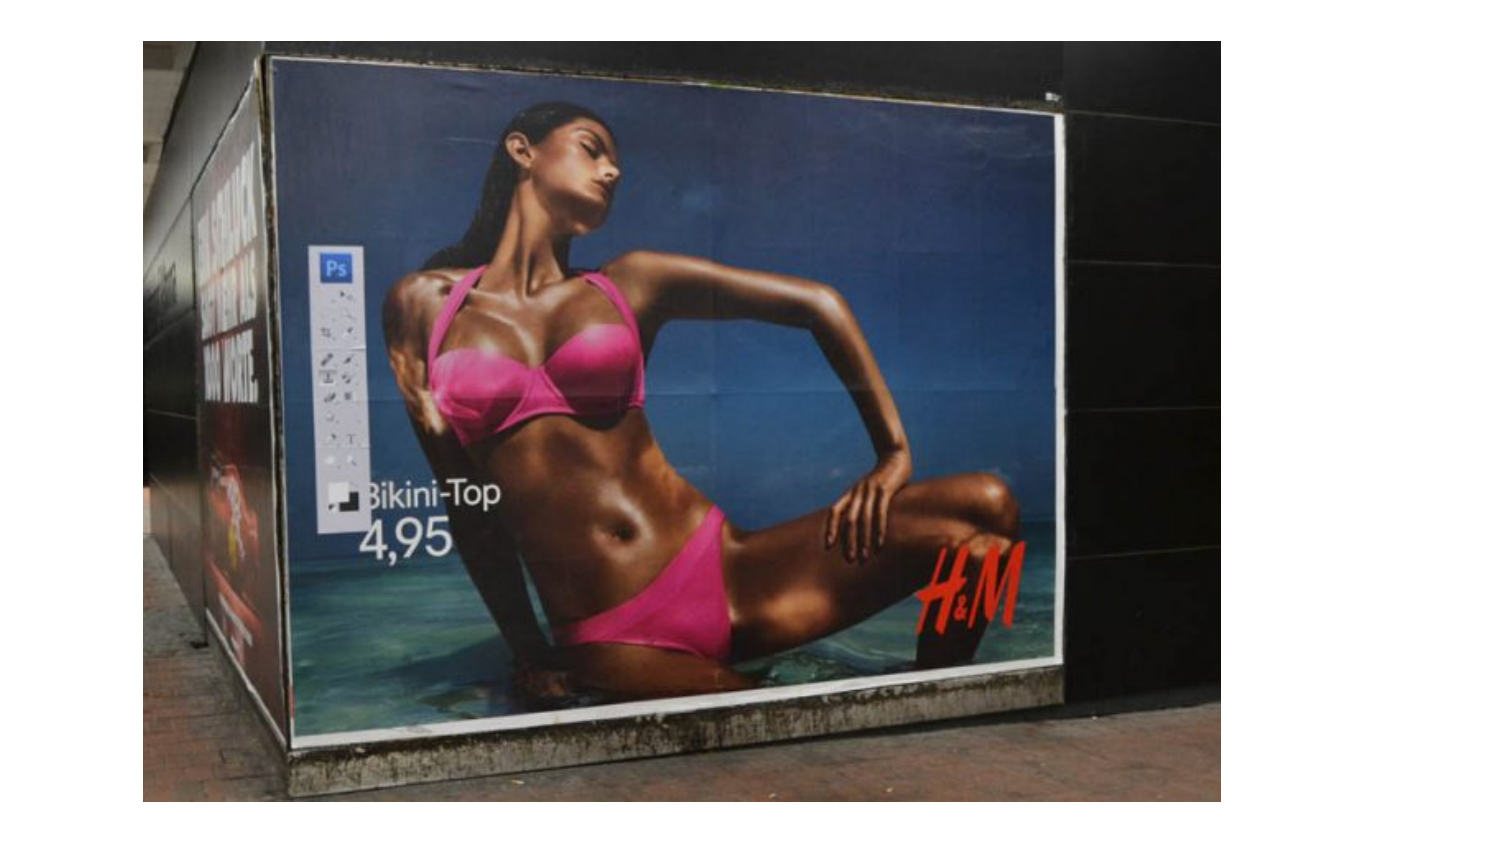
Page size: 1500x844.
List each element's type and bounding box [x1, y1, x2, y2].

picture [143, 41, 1221, 802]
